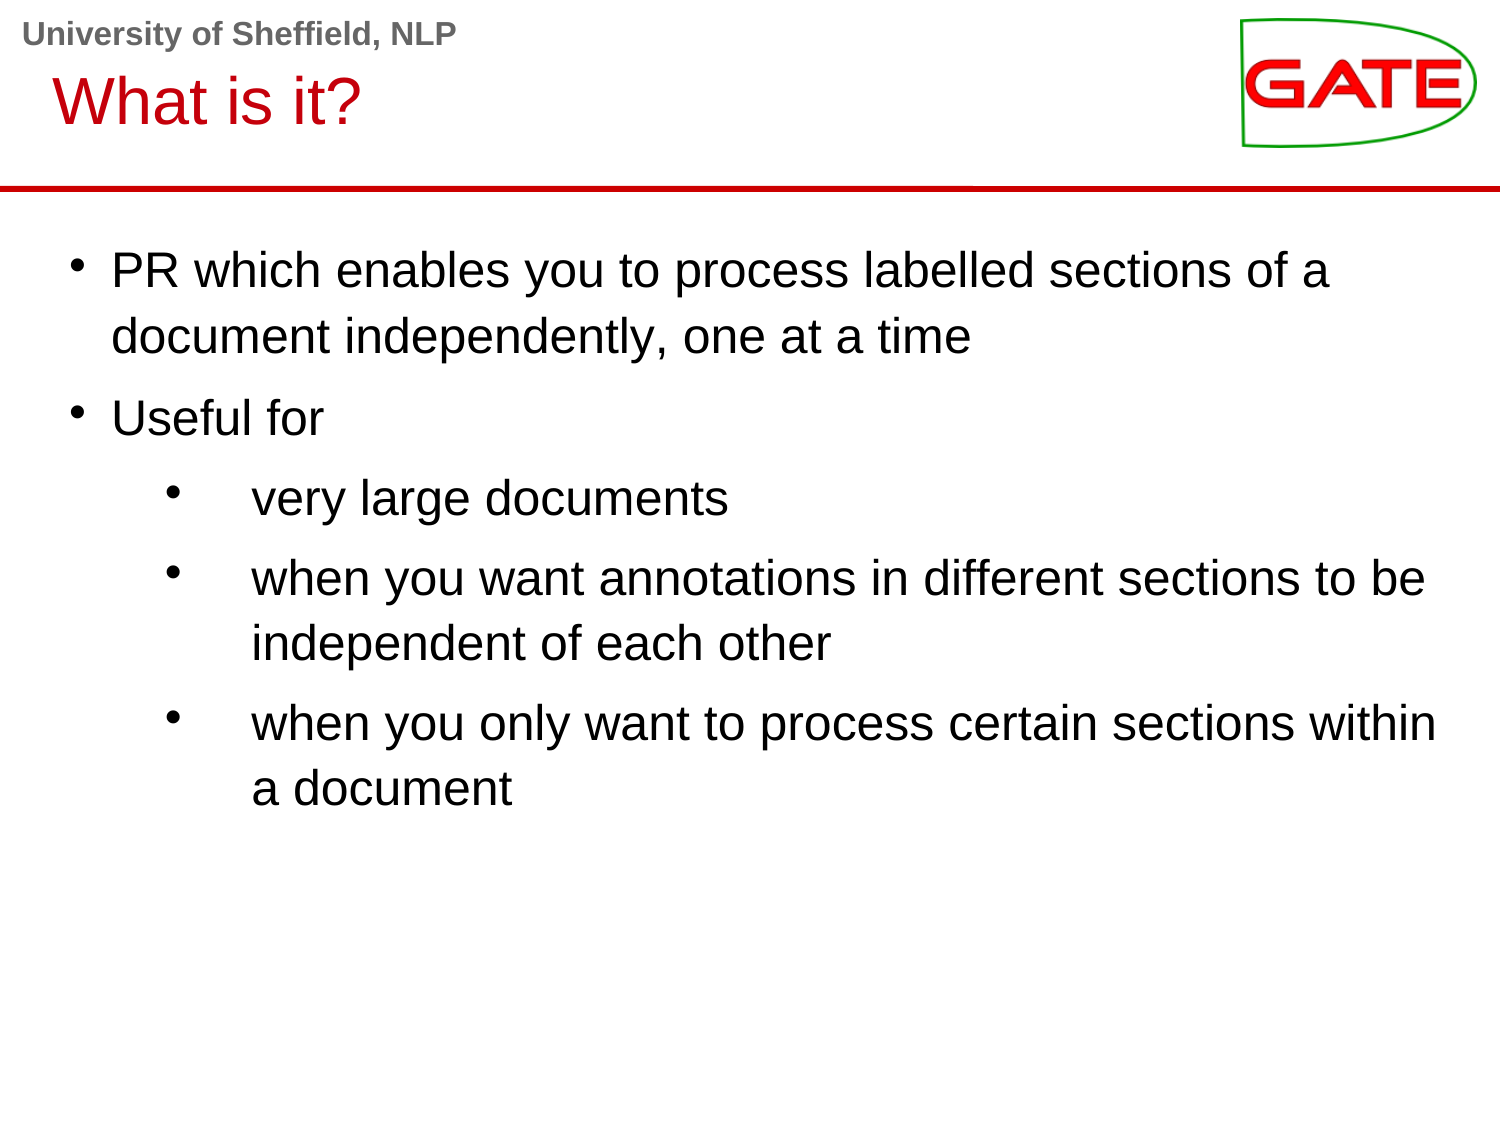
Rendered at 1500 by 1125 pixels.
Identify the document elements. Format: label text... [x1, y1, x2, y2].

list PR which enables you to process labelled sections of a document independently, one at a time Useful for very large documents when you want annotations in different sections to be independent of each other when you only want to process certain sections within a document [0, 224, 1477, 1093]
title What is it? [37, 0, 1379, 203]
picture [1379, 18, 1477, 148]
